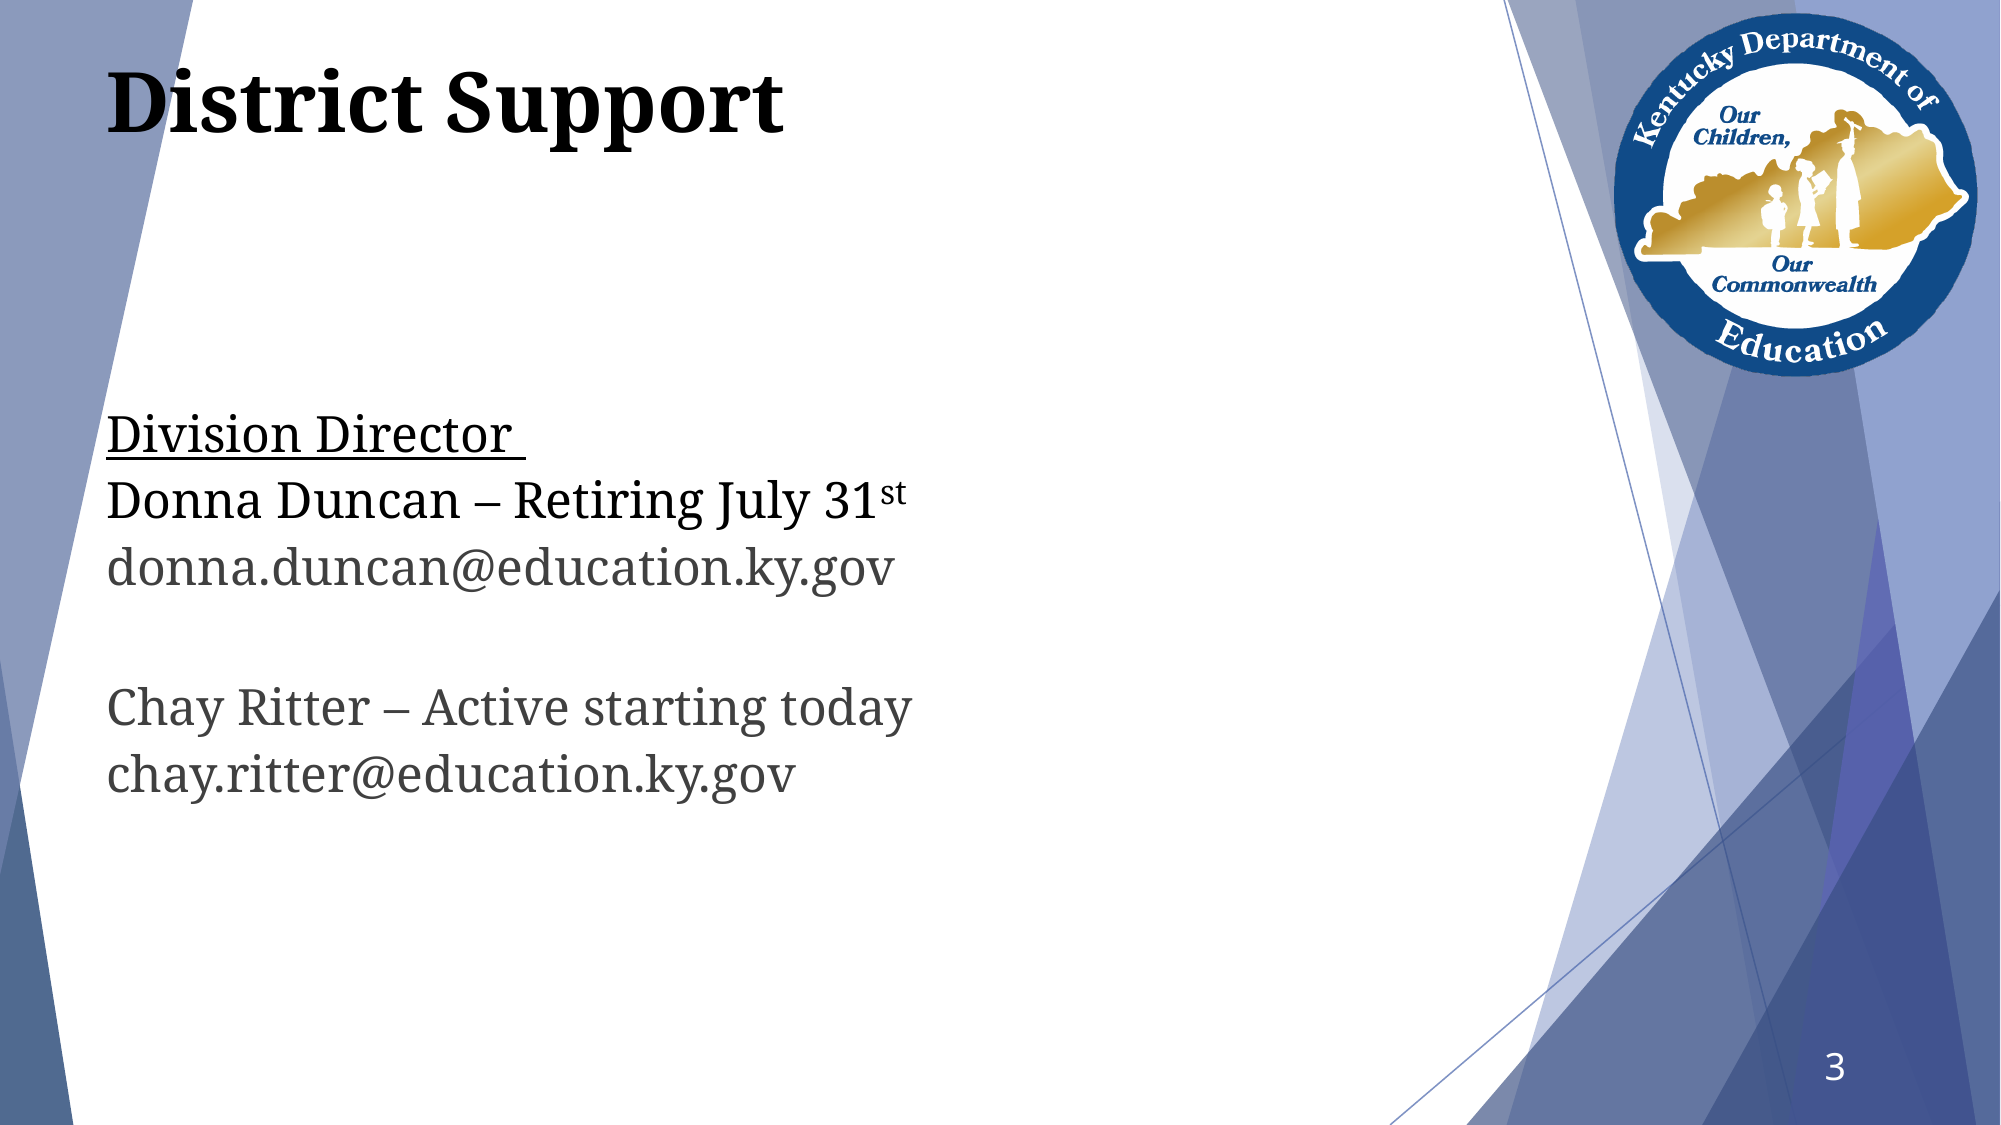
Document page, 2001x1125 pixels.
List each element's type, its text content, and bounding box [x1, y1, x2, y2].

text_box [1809, 1035, 1922, 1096]
title District Support [161, 120, 1572, 261]
list Division Director Donna Duncan – Retiring July 31st donna.duncan@education.ky.gov Chay Ritter – Active starting today chay.ritter@education.ky.gov [161, 261, 1669, 1066]
